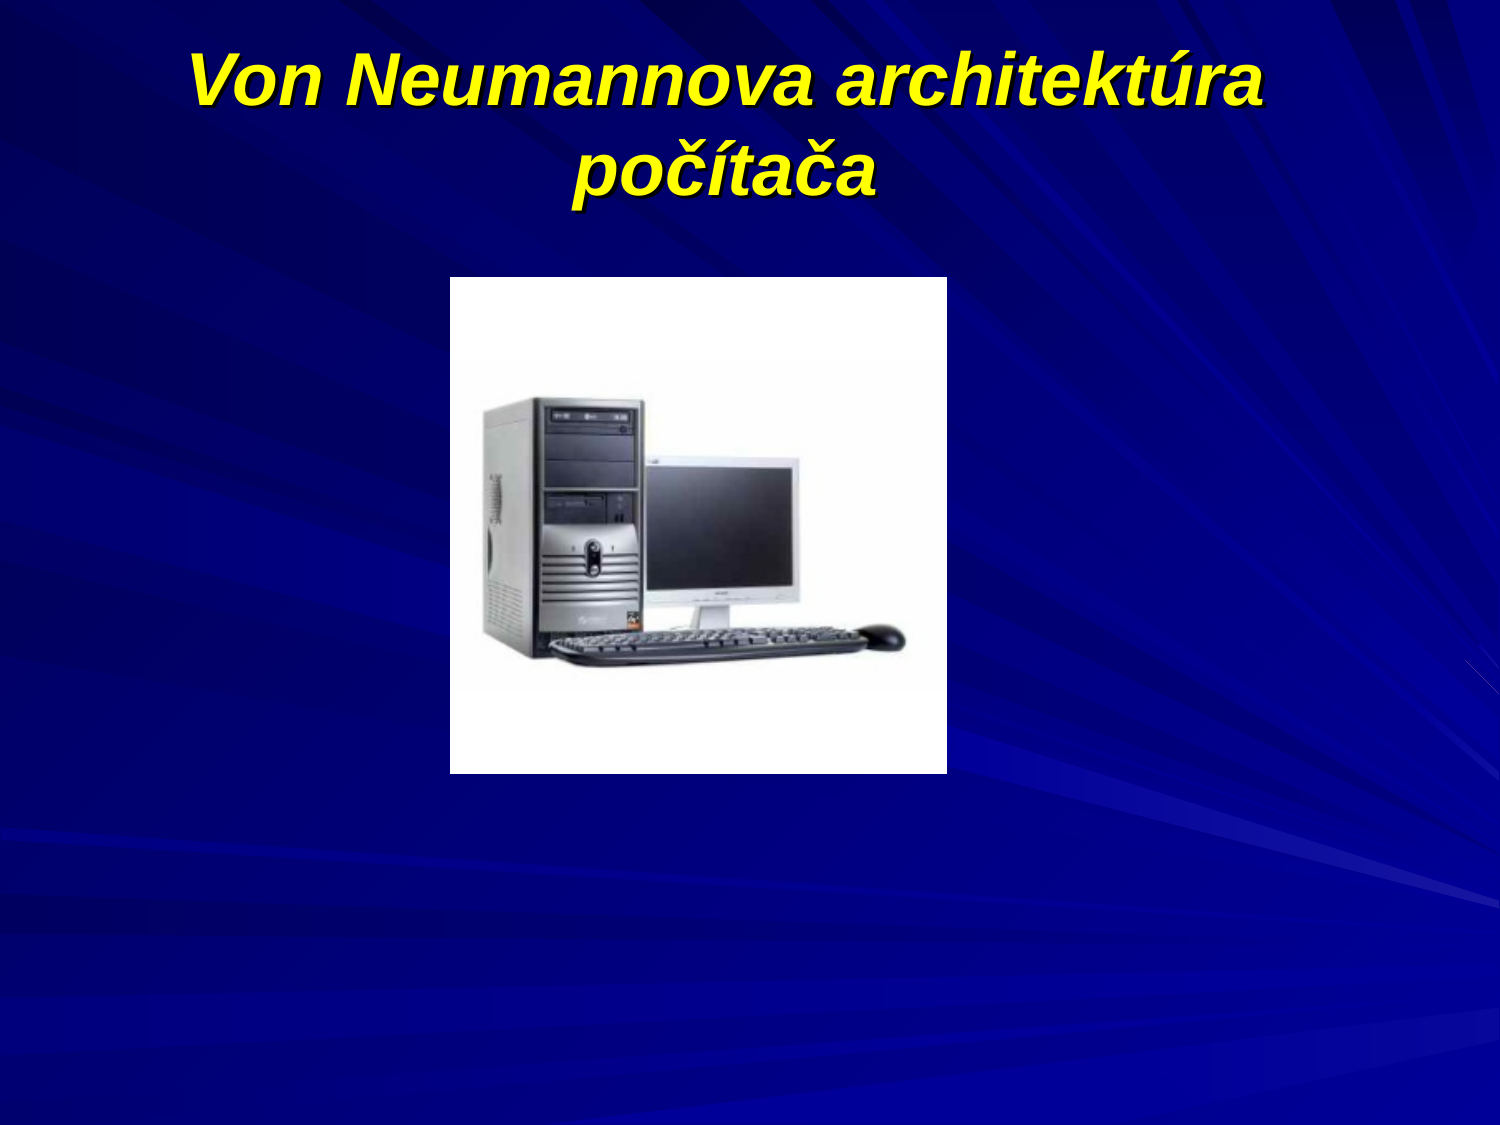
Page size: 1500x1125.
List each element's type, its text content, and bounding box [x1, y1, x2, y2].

title Von Neumannova architektúra počítača [88, 0, 1364, 242]
picture [450, 277, 947, 774]
